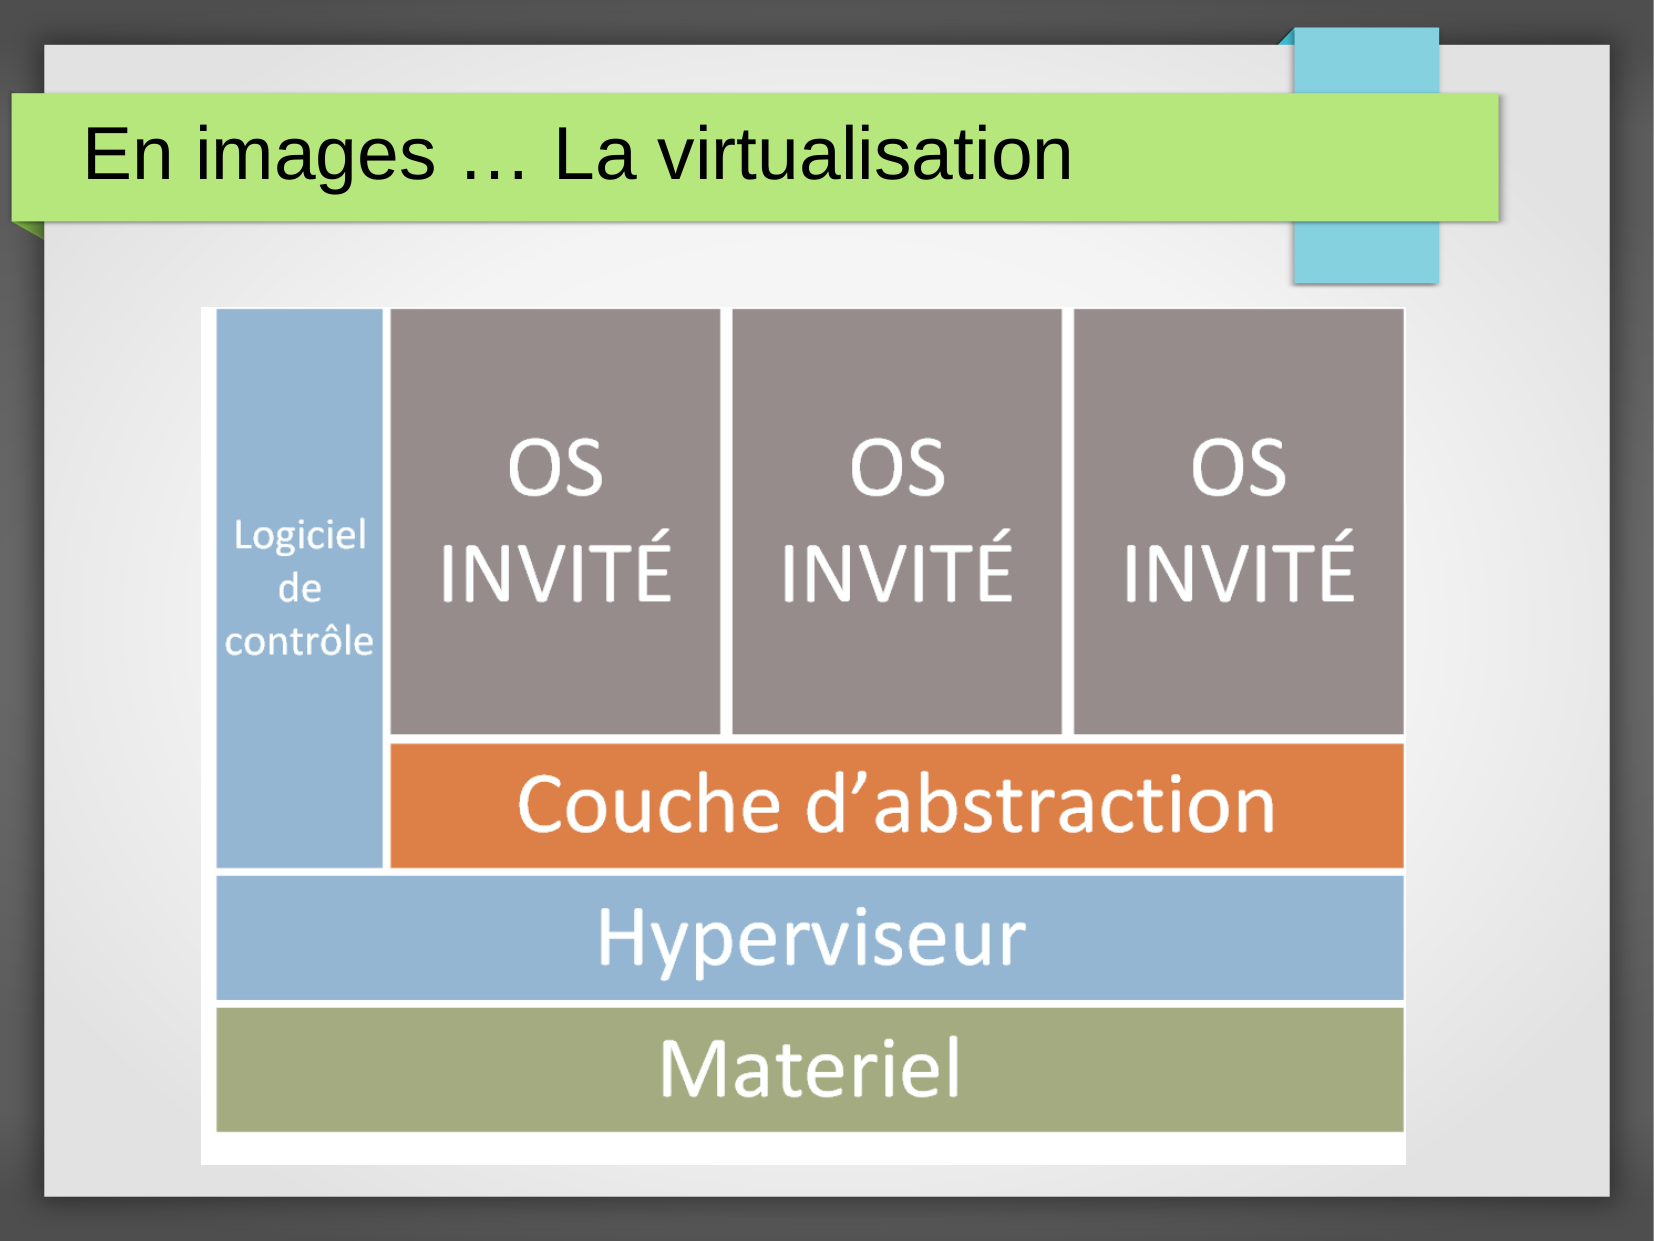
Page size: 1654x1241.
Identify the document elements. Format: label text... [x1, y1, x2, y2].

picture [0, 0, 1654, 1241]
title En images … La virtualisation [82, 94, 1264, 213]
